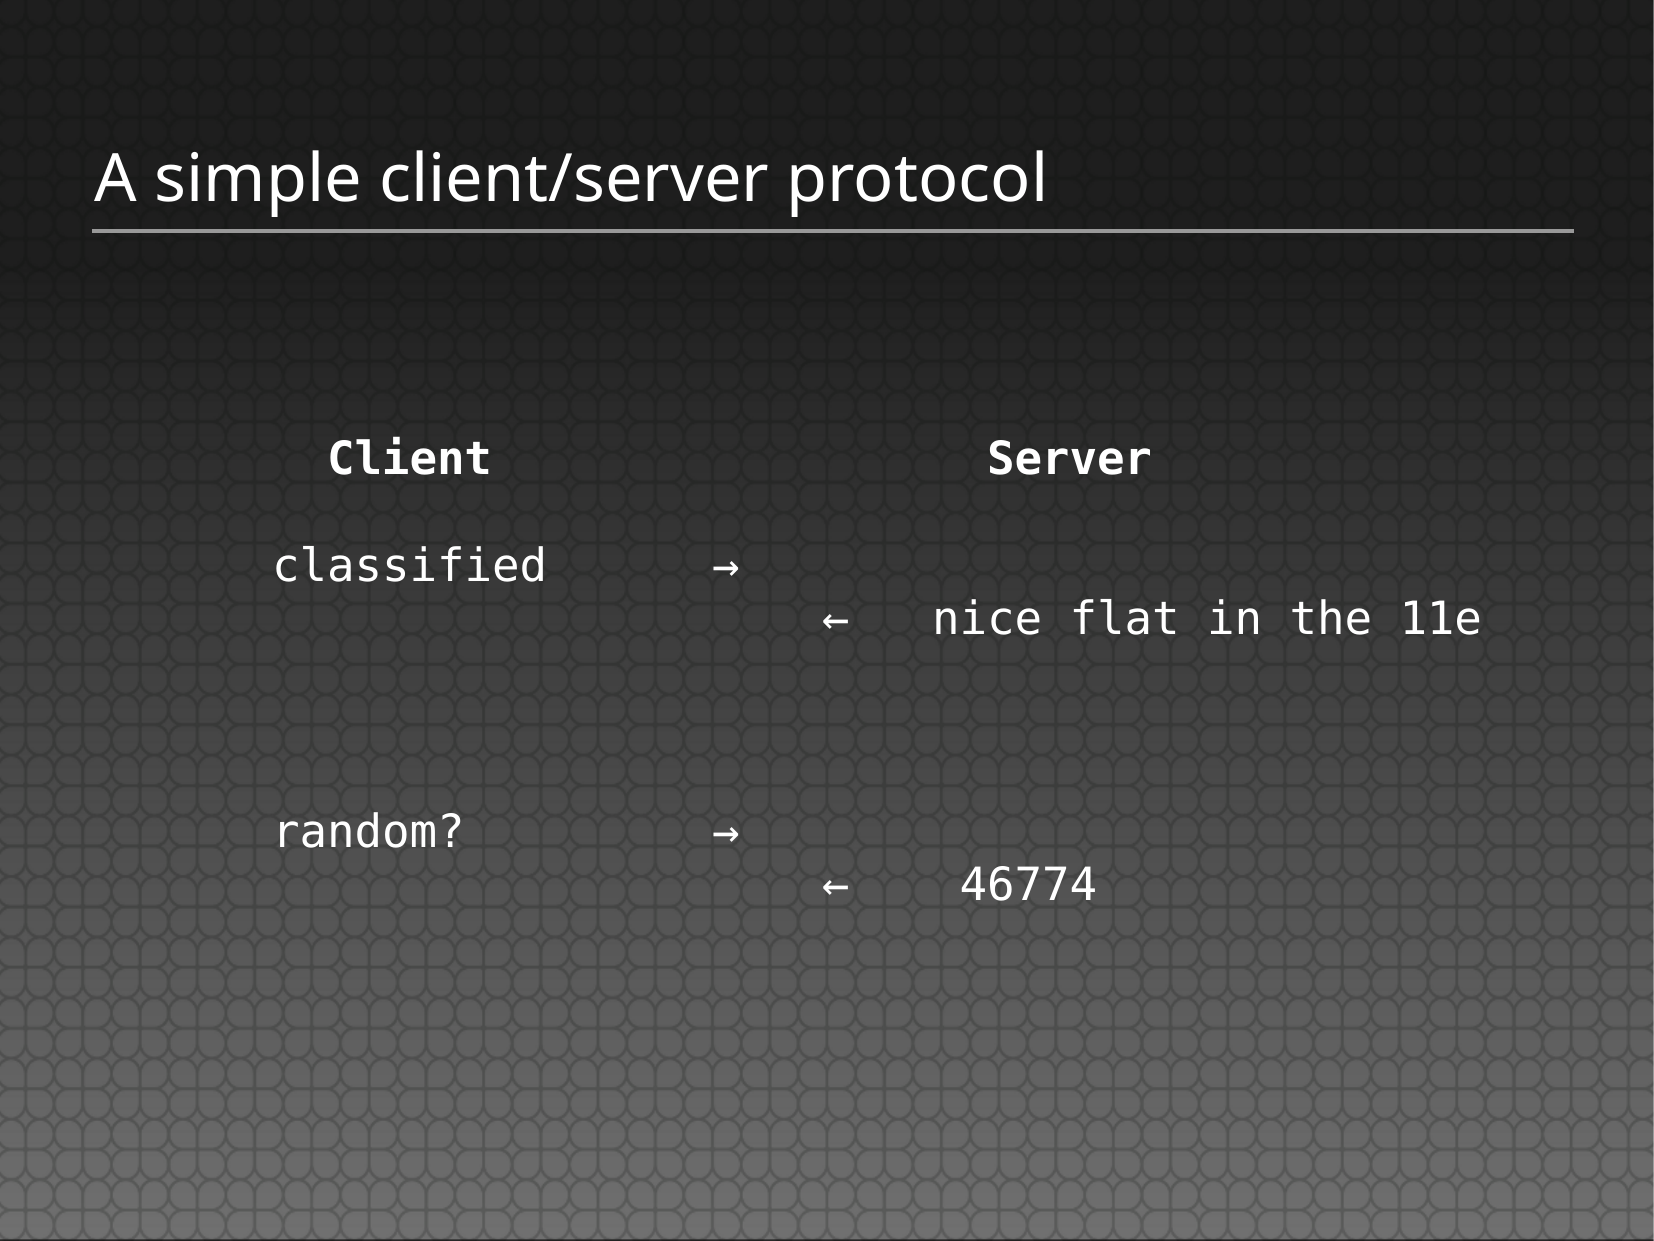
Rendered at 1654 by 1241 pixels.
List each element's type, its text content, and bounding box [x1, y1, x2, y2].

title classified → [134, 289, 1654, 1054]
picture [0, 0, 1654, 1241]
title A simple client/server protocol [94, 100, 1426, 251]
